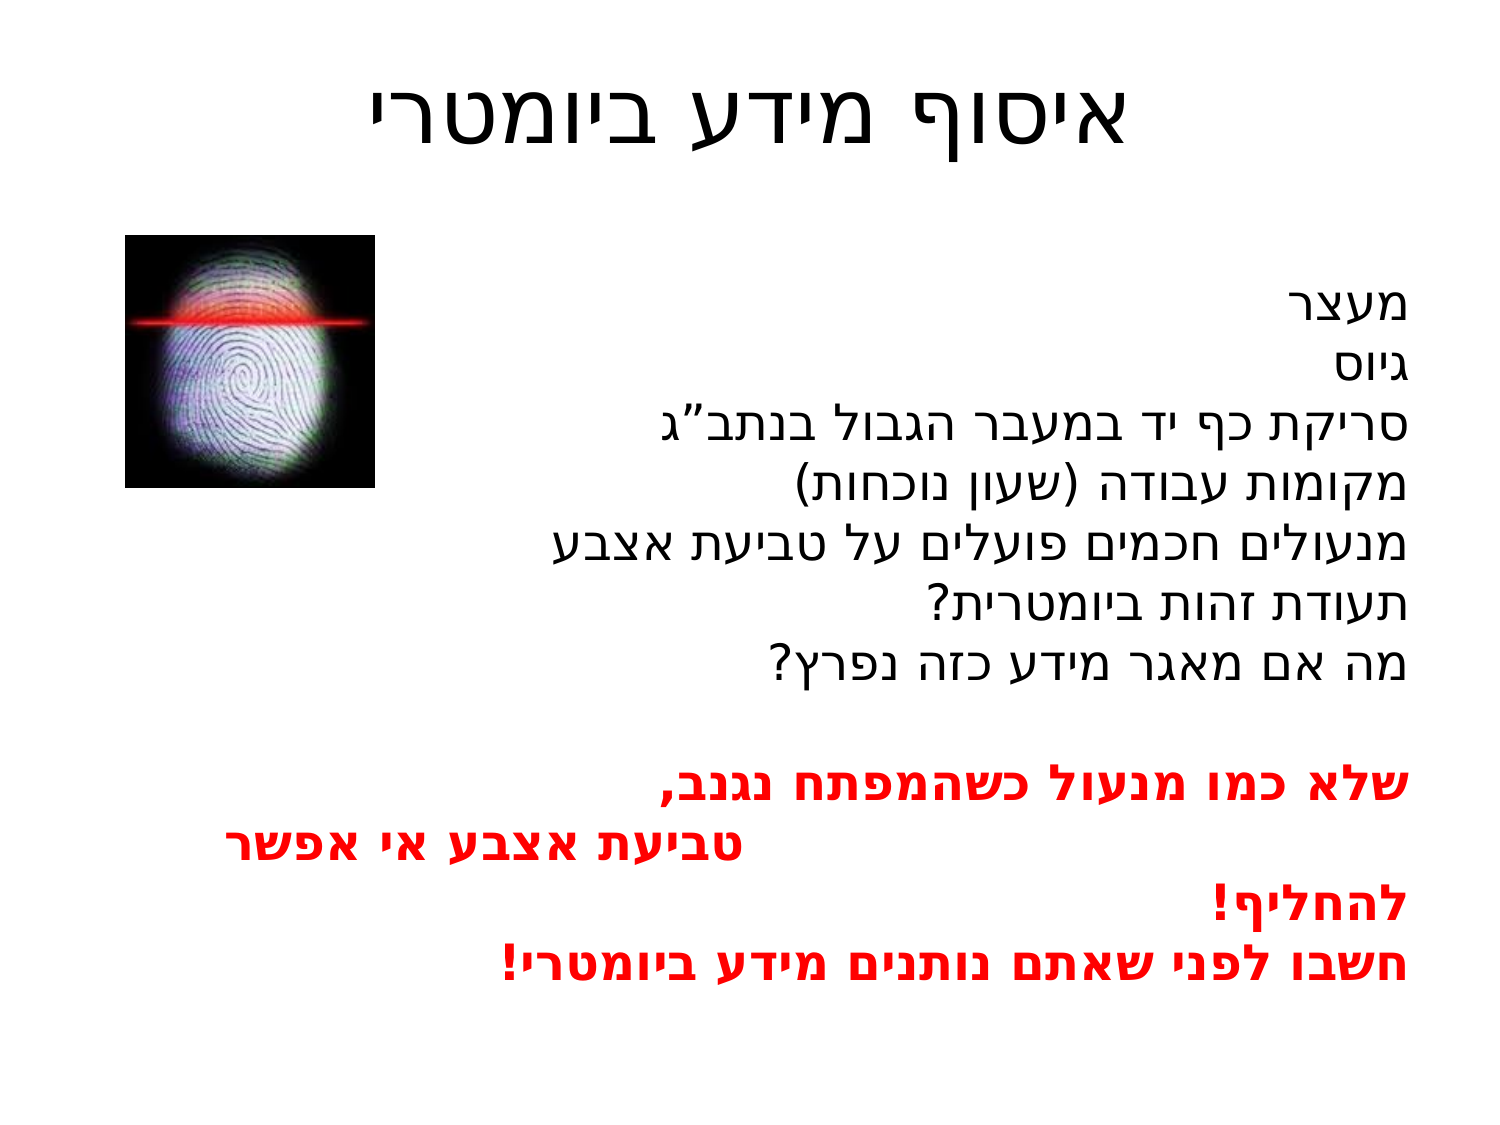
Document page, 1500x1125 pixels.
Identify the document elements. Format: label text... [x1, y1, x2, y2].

text_box מעצר גיוס סריקת כף יד במעבר הגבול בנתב”ג מקומות עבודה (שעון נוכחות) מנעולים חכמים פועלים על טביעת אצבע תעודת זהות ביומטרית? מה אם מאגר מידע כזה נפרץ? שלא כמו מנעול כשהמפתח נגנב, טביעת אצבע אי אפשר להחליף! חשבו לפני שאתם נותנים מידע ביומטרי! [64, 262, 1426, 1125]
text_box איסוף מידע ביומטרי [75, 45, 1425, 233]
picture [125, 235, 375, 488]
